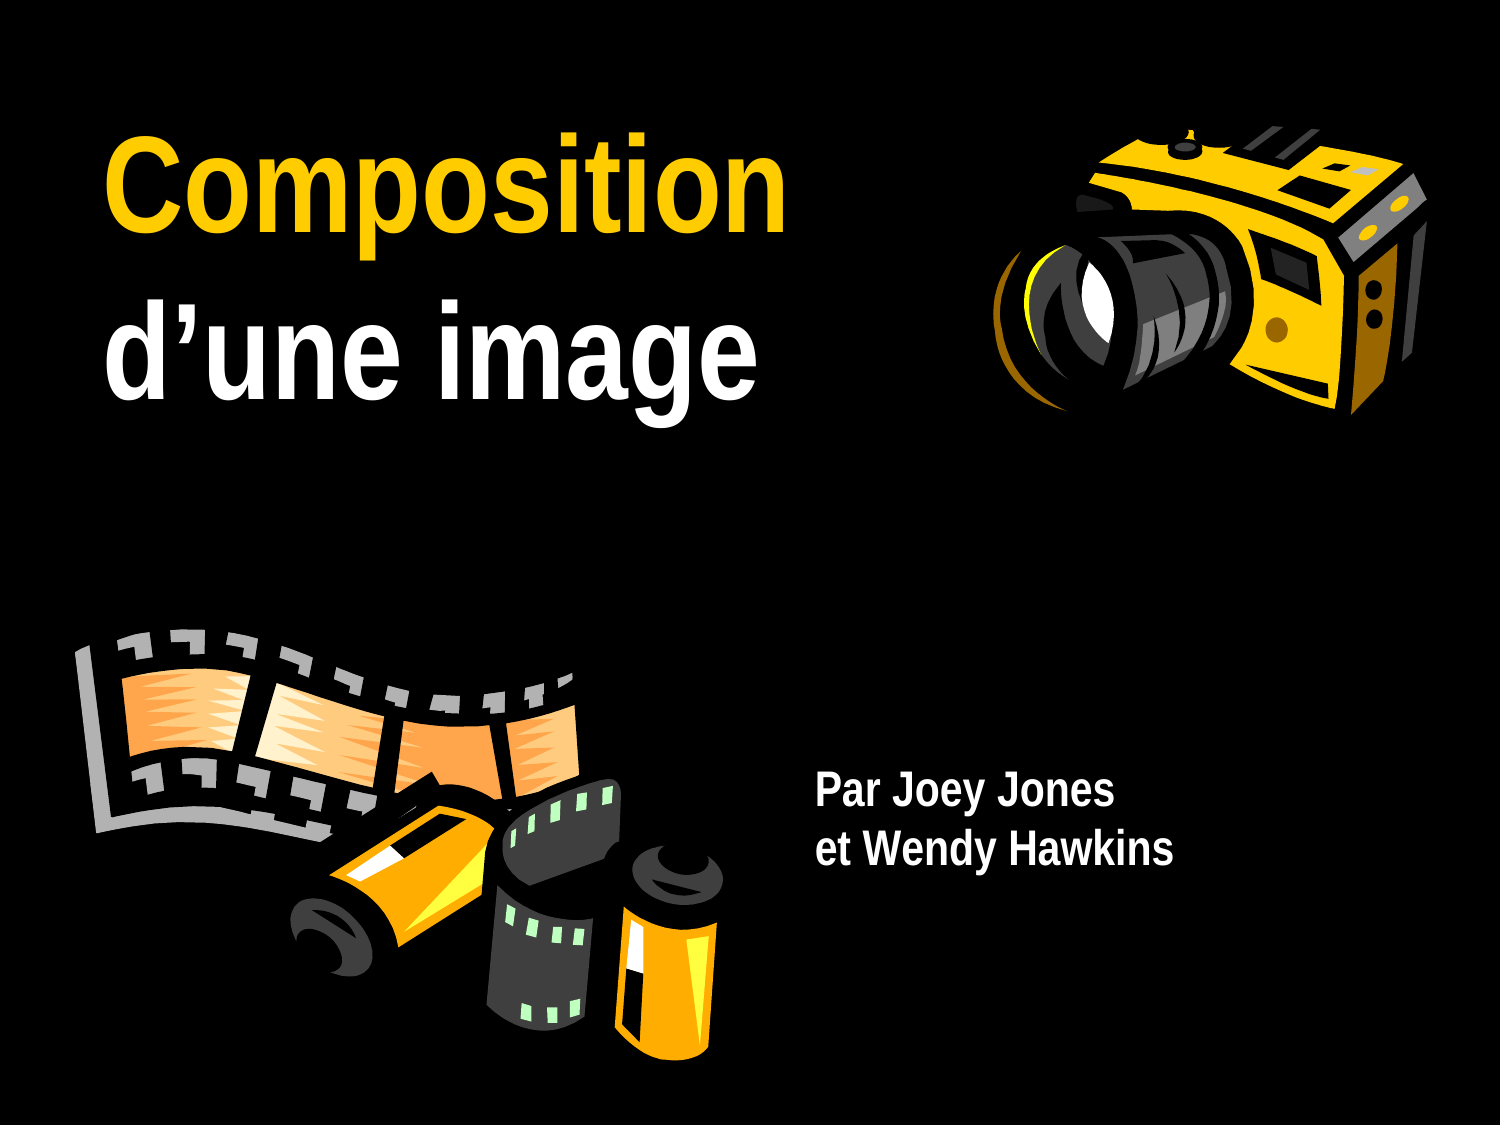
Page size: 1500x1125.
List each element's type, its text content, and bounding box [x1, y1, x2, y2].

picture [962, 112, 1453, 452]
text_box Par Joey Jones et Wendy Hawkins [800, 750, 1438, 885]
picture [75, 612, 751, 1088]
text_box Composition d’une image [87, 87, 863, 437]
